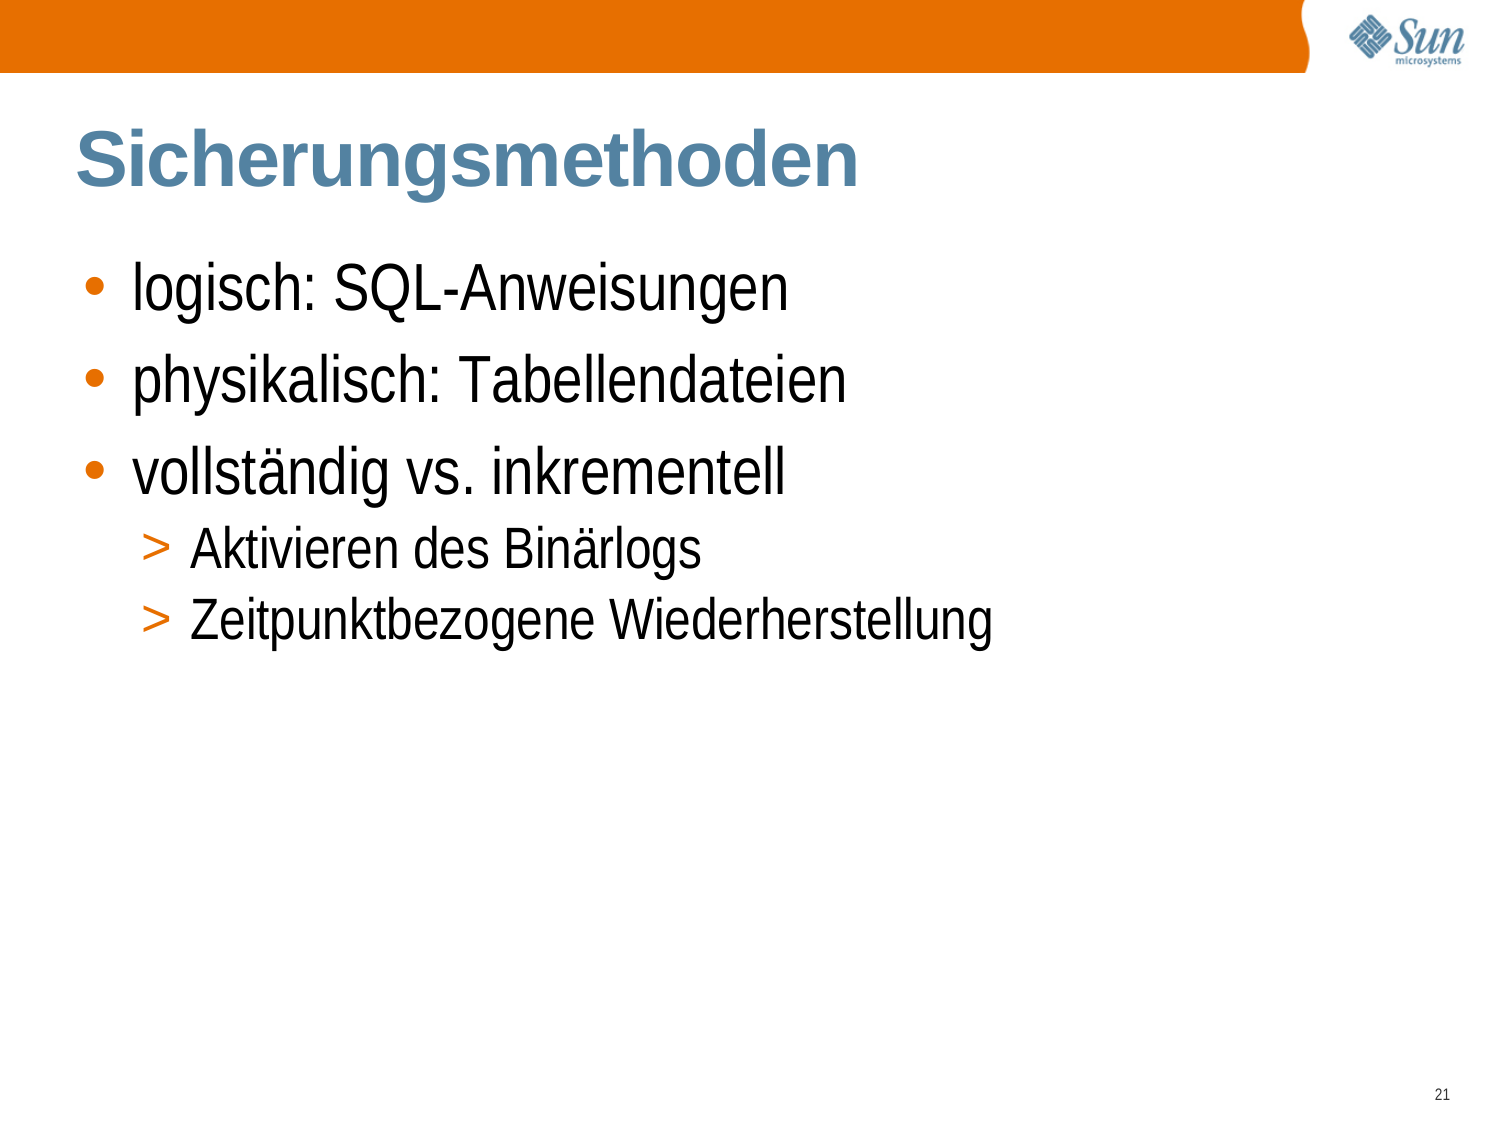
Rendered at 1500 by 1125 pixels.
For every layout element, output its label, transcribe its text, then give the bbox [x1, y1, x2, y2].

list logisch: SQL-Anweisungen physikalisch: Tabellendateien vollständig vs. inkrementell Aktivieren des Binärlogs Zeitpunktbezogene Wiederherstellung [64, 258, 1401, 1062]
title Sicherungsmethoden [75, 123, 1437, 227]
picture [0, 0, 1500, 73]
